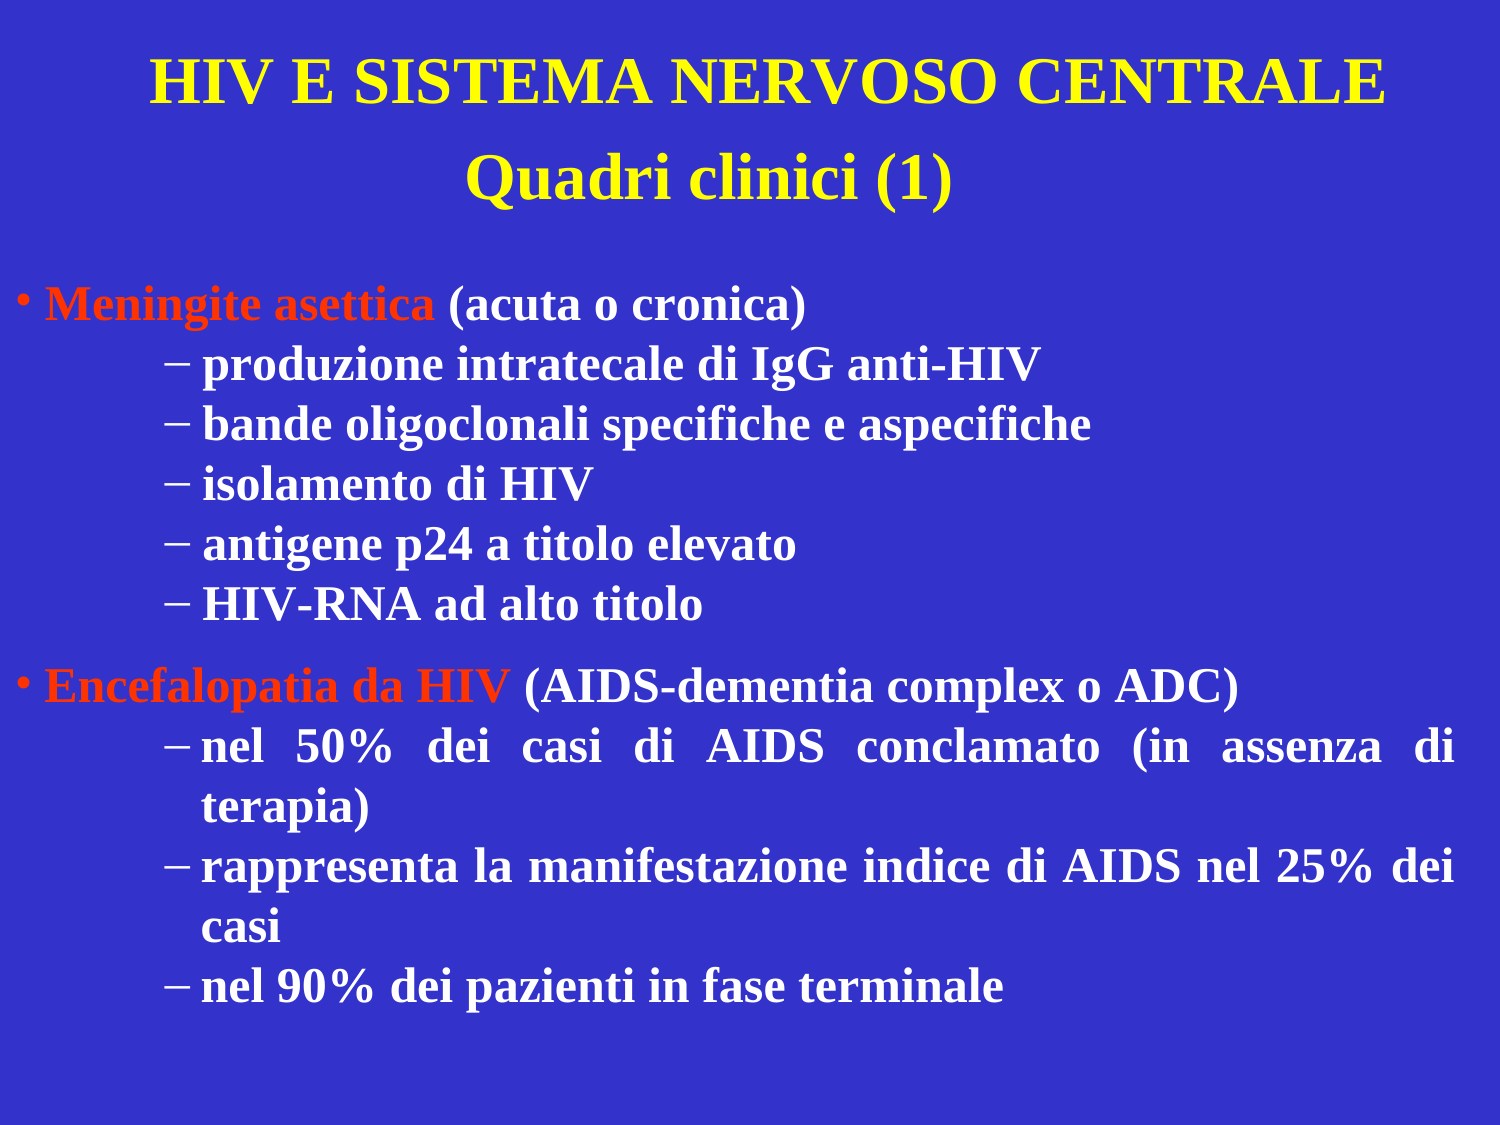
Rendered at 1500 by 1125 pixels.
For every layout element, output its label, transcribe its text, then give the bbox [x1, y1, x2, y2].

text_box Meningite asettica (acuta o cronica) produzione intratecale di IgG anti-HIV bande oligoclonali specifiche e aspecifiche isolamento di HIV antigene p24 a titolo elevato HIV-RNA ad alto titolo [0, 262, 1137, 638]
text_box Encefalopatia da HIV (AIDS-dementia complex o ADC) nel 50% dei casi di AIDS conclamato (in assenza di terapia) rappresenta la manifestazione indice di AIDS nel 25% dei casi nel 90% dei pazienti in fase terminale [0, 645, 1471, 1021]
text_box Quadri clinici (1) [449, 124, 1013, 221]
text_box HIV E SISTEMA NERVOSO CENTRALE [134, 29, 1404, 126]
